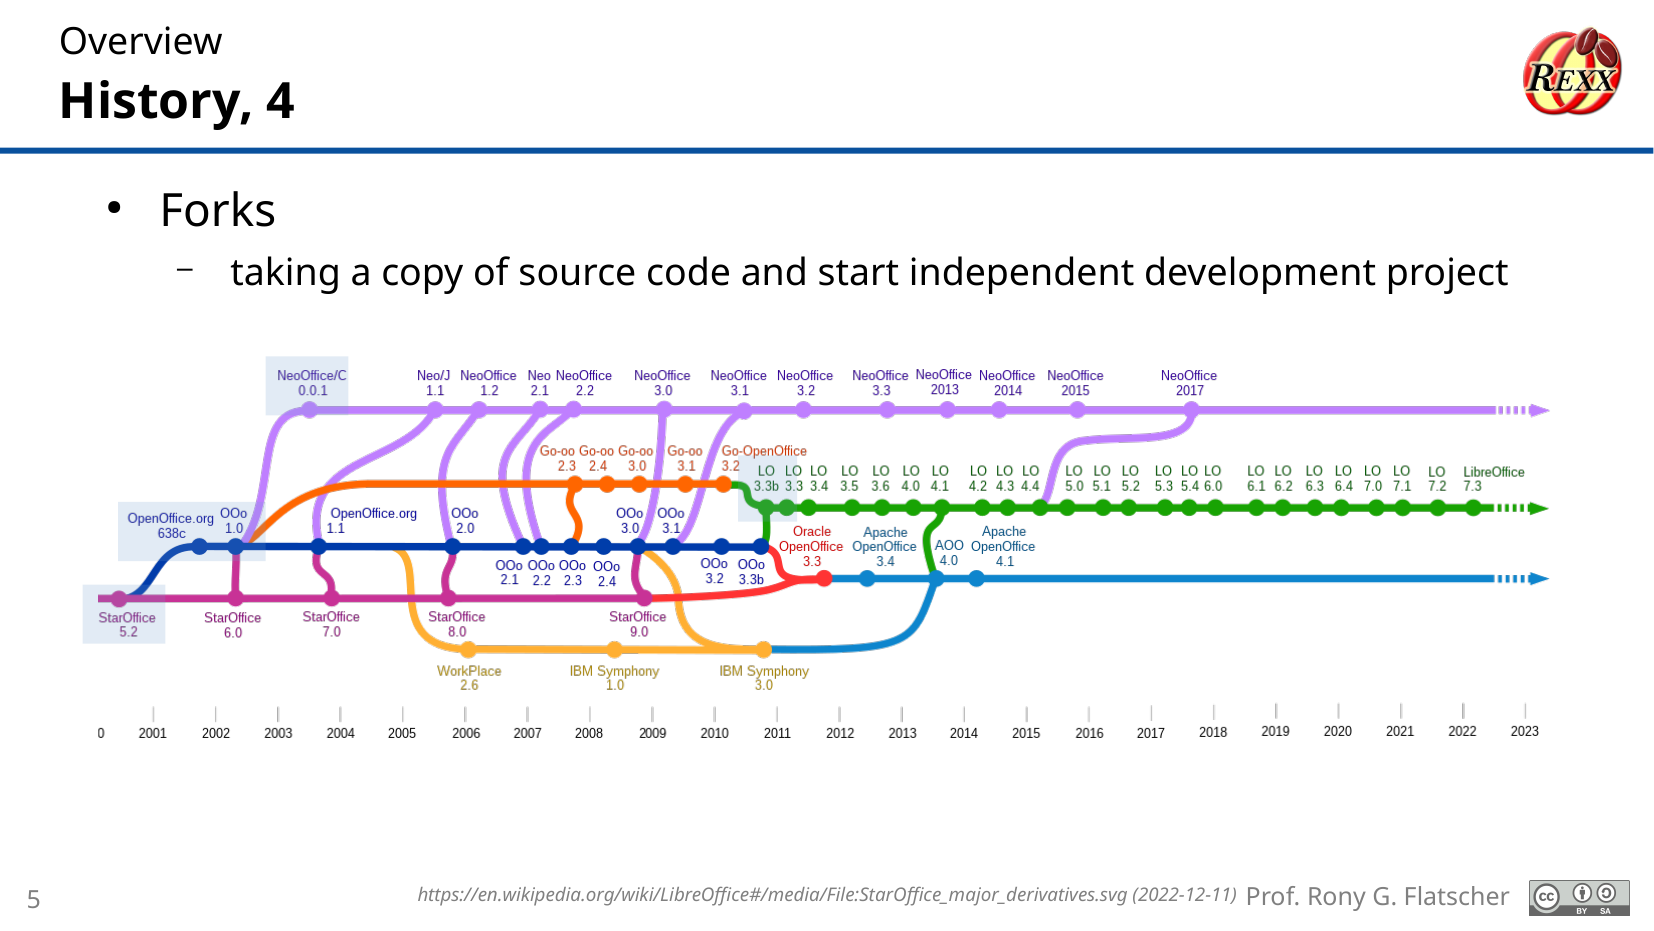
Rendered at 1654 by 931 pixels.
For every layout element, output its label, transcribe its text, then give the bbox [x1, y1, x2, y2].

text_box [118, 501, 266, 562]
text_box [82, 584, 166, 644]
picture [98, 356, 1556, 751]
text_box https://en.wikipedia.org/wiki/LibreOffice#/media/File:StarOffice_major_derivatives.svg (2022-12-11) [0, 874, 1654, 922]
title Overview History, 4 [0, 0, 1625, 148]
text_box [265, 356, 349, 416]
list Forks taking a copy of source code and start independent development project [88, 177, 1577, 857]
text_box [738, 455, 798, 522]
